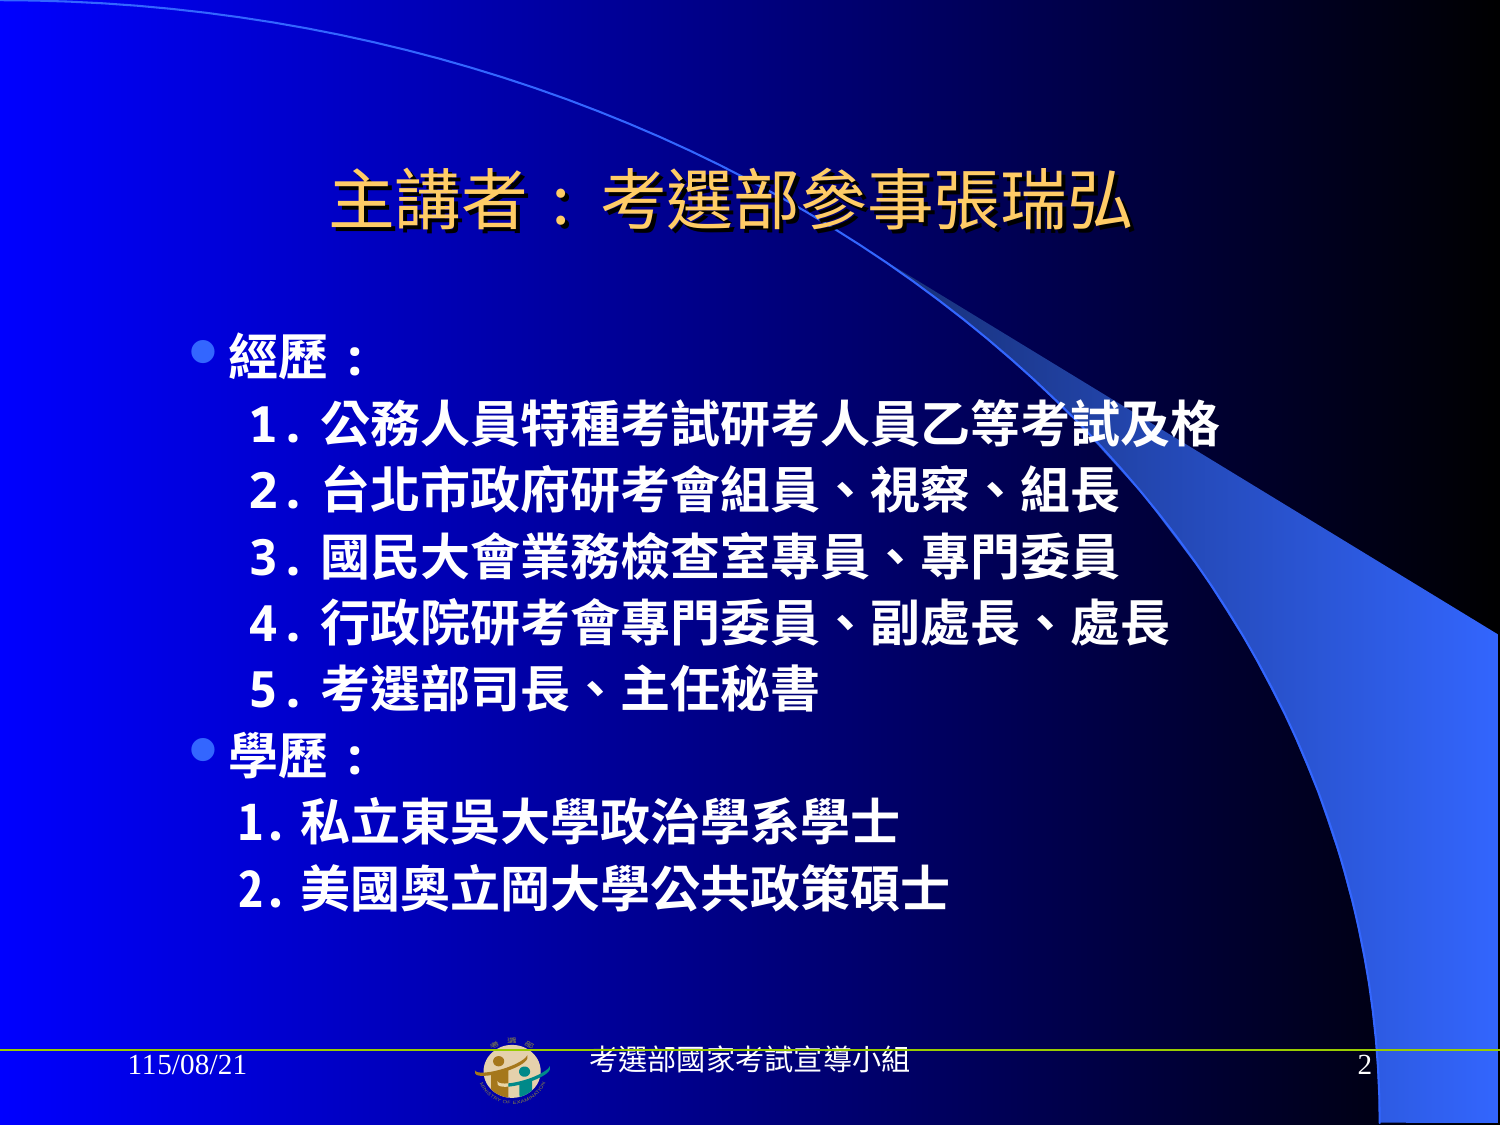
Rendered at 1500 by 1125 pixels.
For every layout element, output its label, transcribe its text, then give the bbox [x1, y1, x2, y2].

list 經歷: 1.公務人員特種考試研考人員乙等考試及格 2.台北市政府研考會組員、視察、組長 3.國民大會業務檢查室專員、專門委員 4.行政院研考會專門委員、副處長、處長 5.考選部司長、主任秘書 學歷: 1.私立東吳大學政治學系學士 2.美國奧立岡大學公共政策碩士 [173, 324, 1291, 966]
title 主講者:考選部參事張瑞弘 [162, 75, 1300, 246]
